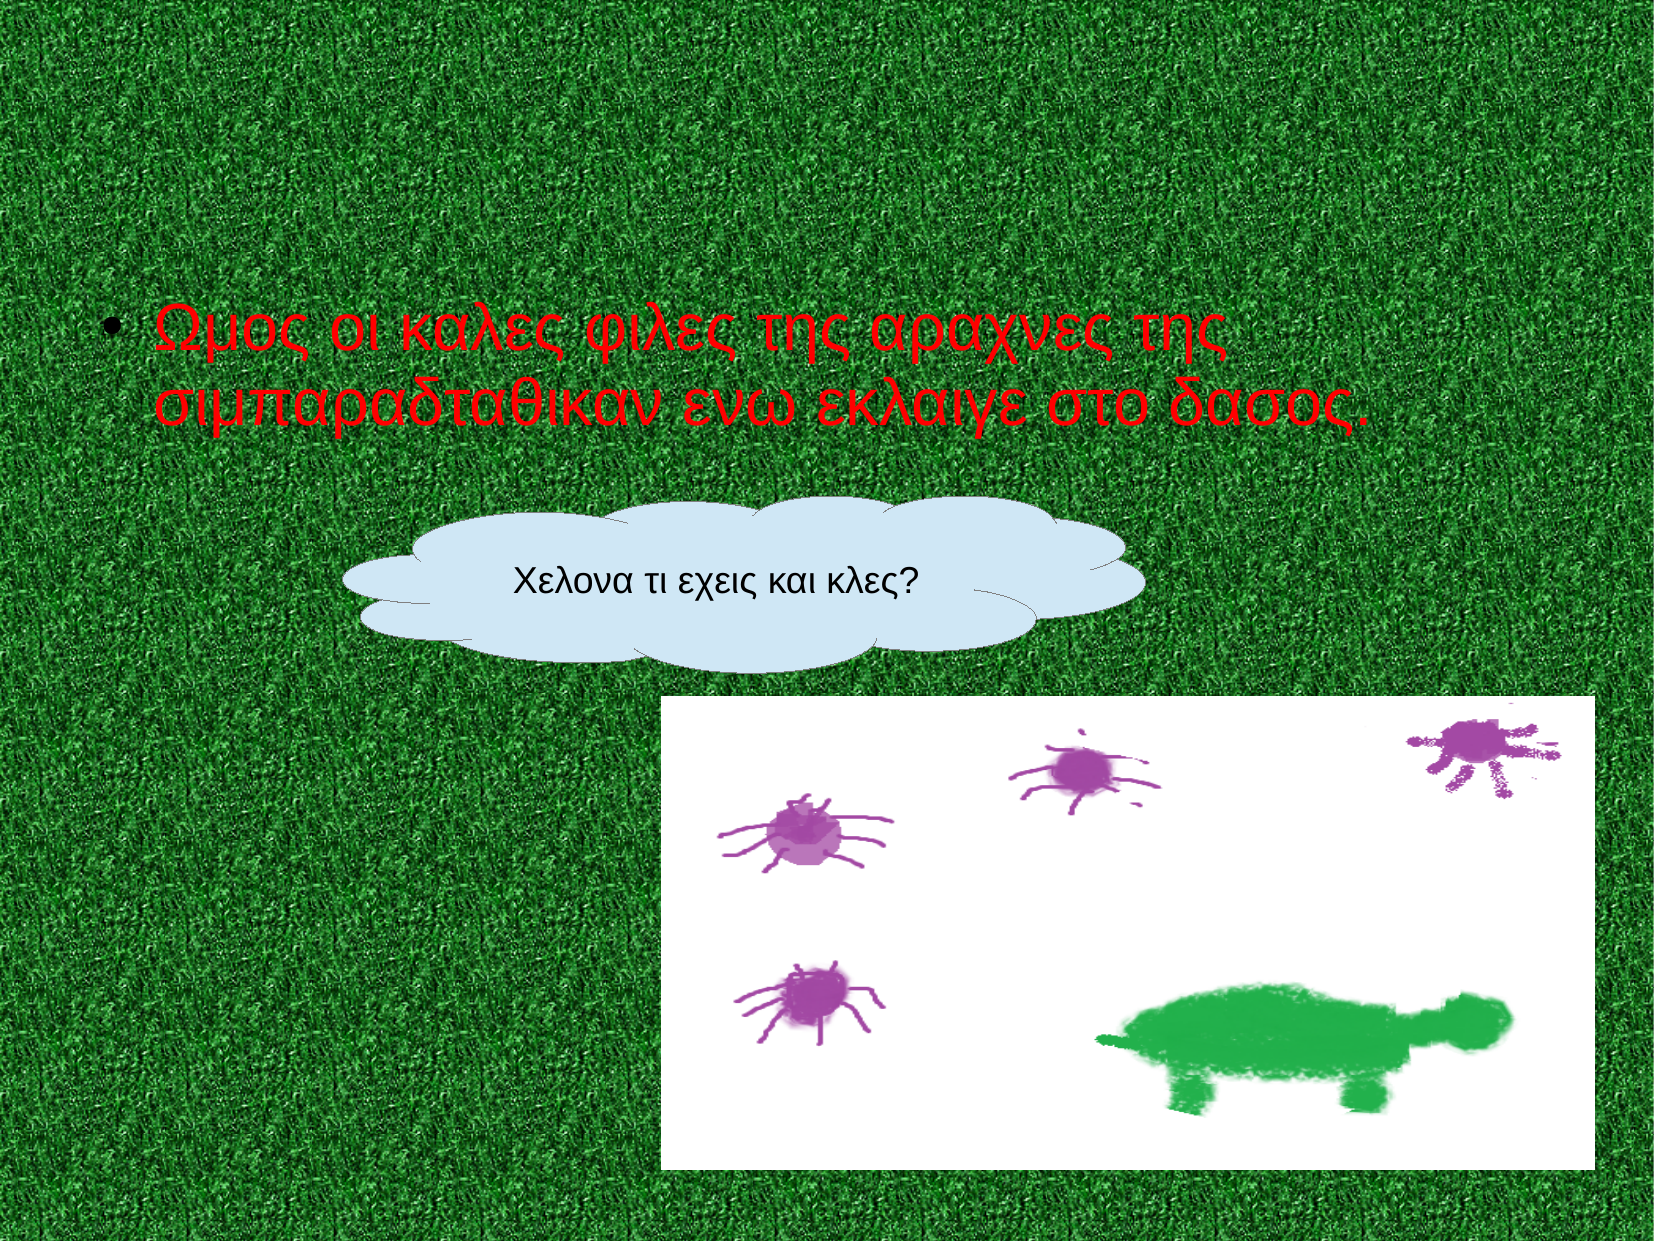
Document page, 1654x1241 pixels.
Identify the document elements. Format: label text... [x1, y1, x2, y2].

list Ωμος οι καλες φιλες της αραχνες της σιμπαραδταθικαν ενω εκλαιγε στο δασος. [82, 290, 1538, 1010]
picture [0, 0, 1654, 1241]
text_box Χελονα τι εχεις και κλες? [342, 496, 1146, 674]
